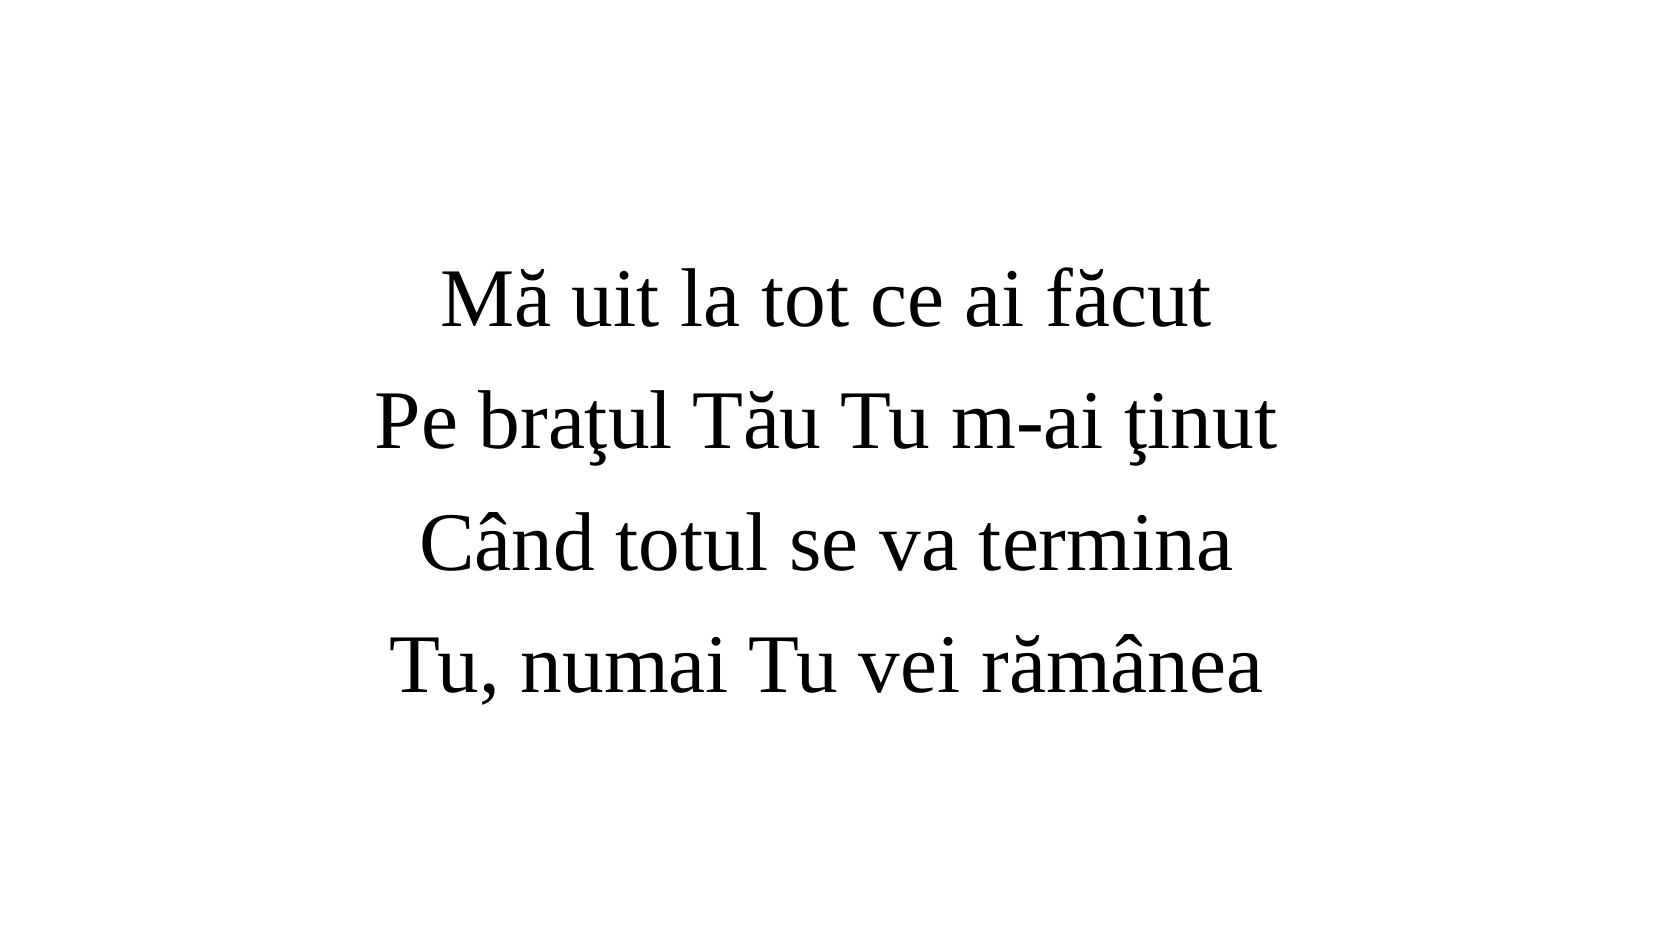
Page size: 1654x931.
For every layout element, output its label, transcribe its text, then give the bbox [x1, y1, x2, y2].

subtitle Mă uit la tot ce ai făcut Pe braţul Tău Tu m-ai ţinut Când totul se va termina Tu, numai Tu vei rămânea [70, 239, 1583, 713]
